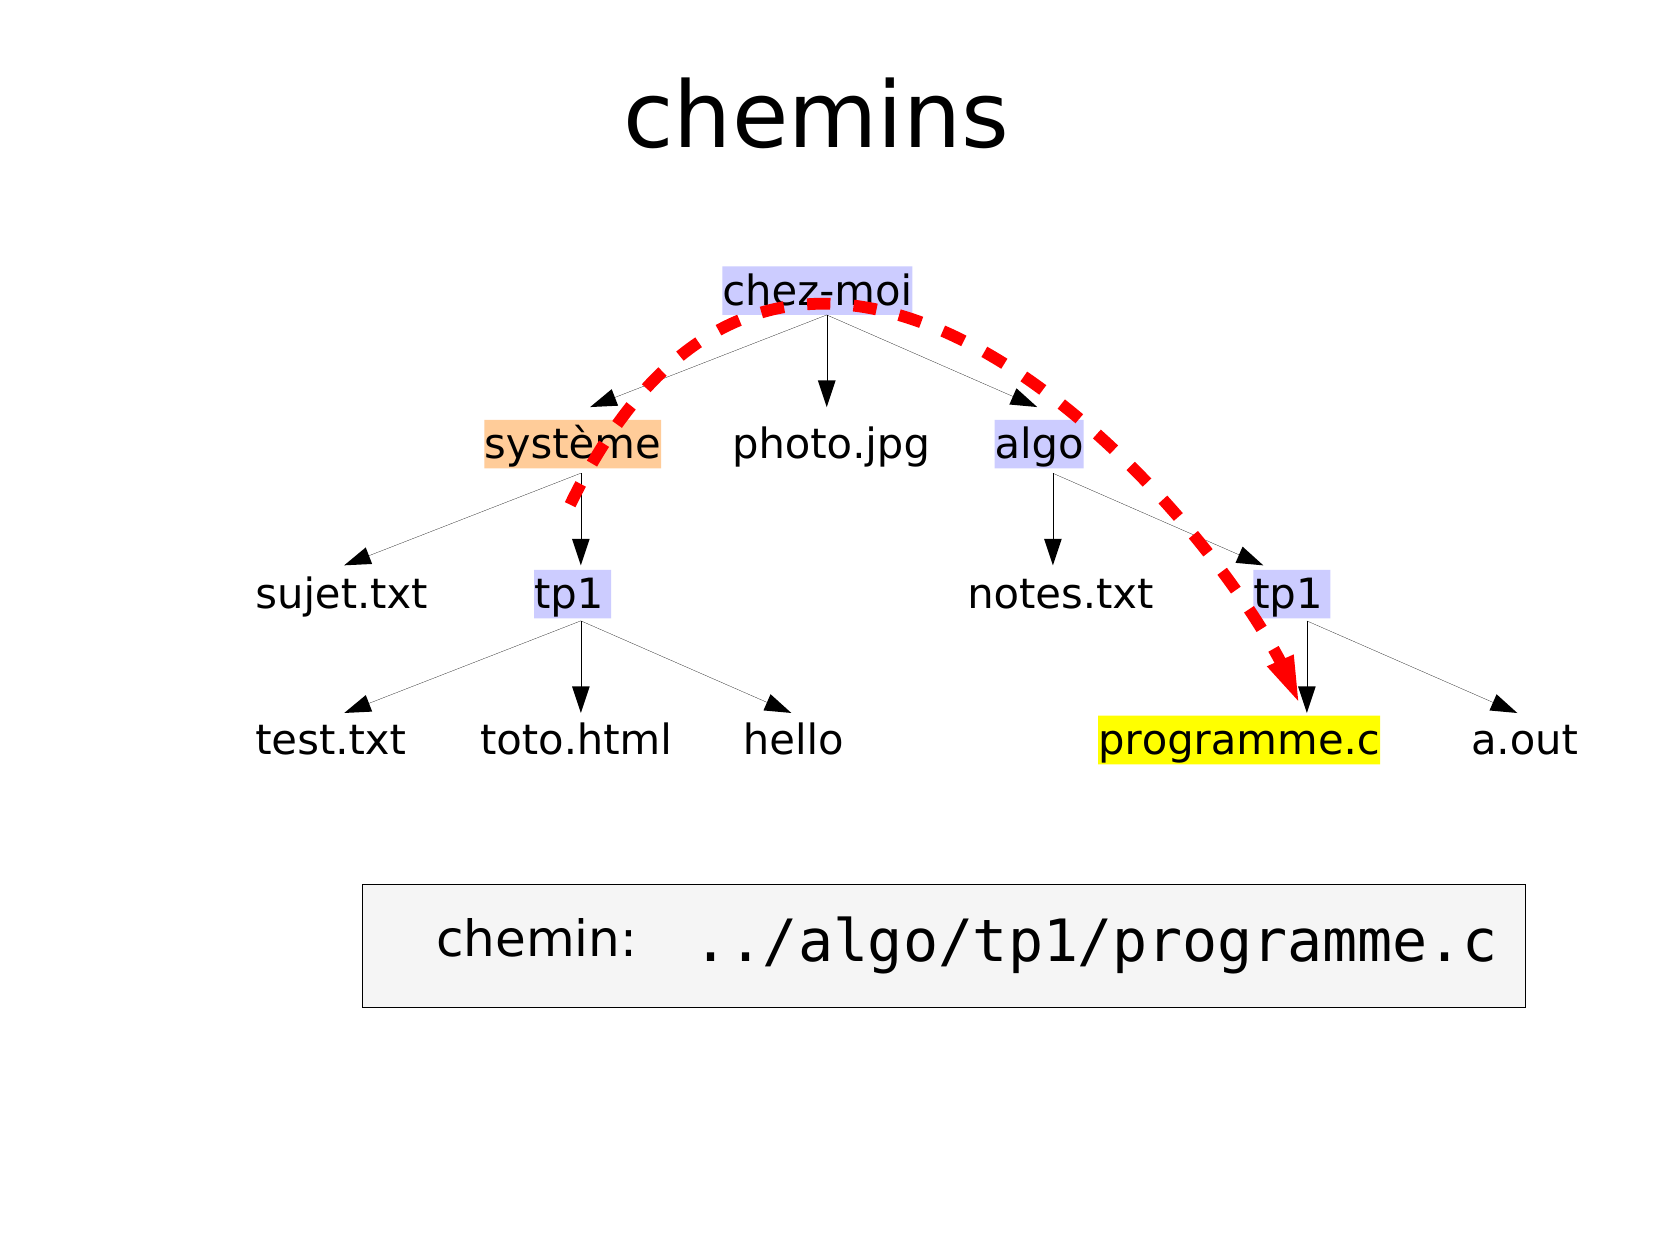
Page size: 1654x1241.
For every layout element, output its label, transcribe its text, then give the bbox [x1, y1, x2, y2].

text_box algo [994, 419, 1084, 469]
text_box a.out [1471, 715, 1579, 765]
text_box hello [742, 715, 844, 765]
text_box sujet.txt [255, 569, 428, 619]
text_box programme.c [1098, 715, 1381, 765]
text_box tp1 [1253, 569, 1331, 619]
text_box chez-moi [722, 266, 913, 315]
text_box tp1 [534, 569, 612, 619]
text_box ../algo/tp1/programme.c [693, 907, 1499, 976]
text_box toto.html [480, 715, 673, 765]
text_box chemin: [436, 910, 638, 969]
text_box test.txt [255, 715, 407, 765]
text_box notes.txt [967, 569, 1154, 619]
title chemins [126, 0, 1508, 177]
text_box [362, 884, 1526, 1008]
text_box photo.jpg [732, 419, 931, 469]
text_box système [484, 419, 662, 469]
